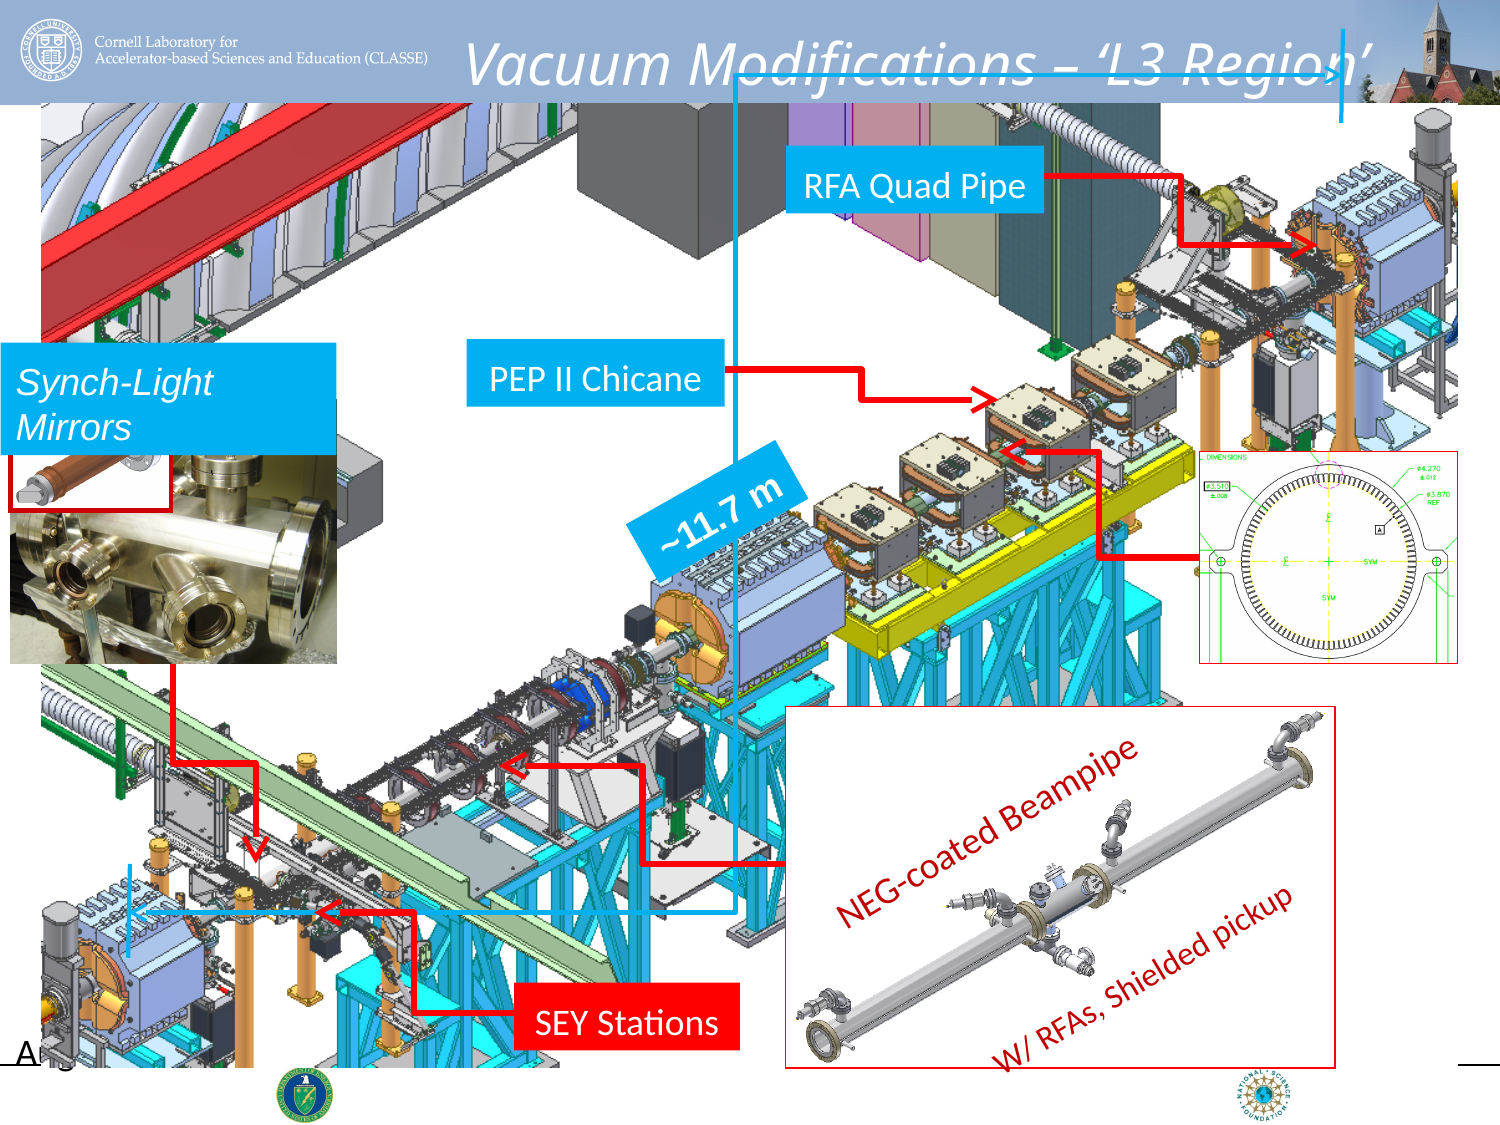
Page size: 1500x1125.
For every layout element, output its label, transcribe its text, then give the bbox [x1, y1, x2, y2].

picture [276, 1073, 333, 1123]
text_box Vacuum Modifications – ‘L3 Region’ [416, 12, 1417, 88]
text_box SEY Stations [514, 982, 740, 1051]
picture [786, 707, 1335, 1068]
text_box Vacuum Modifications – ‘L3 Region’ [825, 77, 1265, 88]
picture [1237, 1073, 1290, 1121]
text_box RFA Quad Pipe [786, 145, 1045, 214]
slide_number August 2010 [0, 1013, 351, 1073]
slide_number <number> [1147, 1013, 1498, 1073]
picture [0, 0, 1500, 1068]
text_box Vacuum Modifications – ‘L3 Region’ [738, 77, 822, 88]
picture [12, 456, 169, 509]
text_box W/ RFAs, Shielded pickup [957, 846, 1323, 1101]
text_box ~11.7 m [625, 439, 809, 584]
text_box NEG-coated Beampipe [799, 696, 1168, 956]
text_box PEP II Chicane [466, 339, 725, 407]
text_box Synch-Light Mirrors [0, 342, 337, 456]
